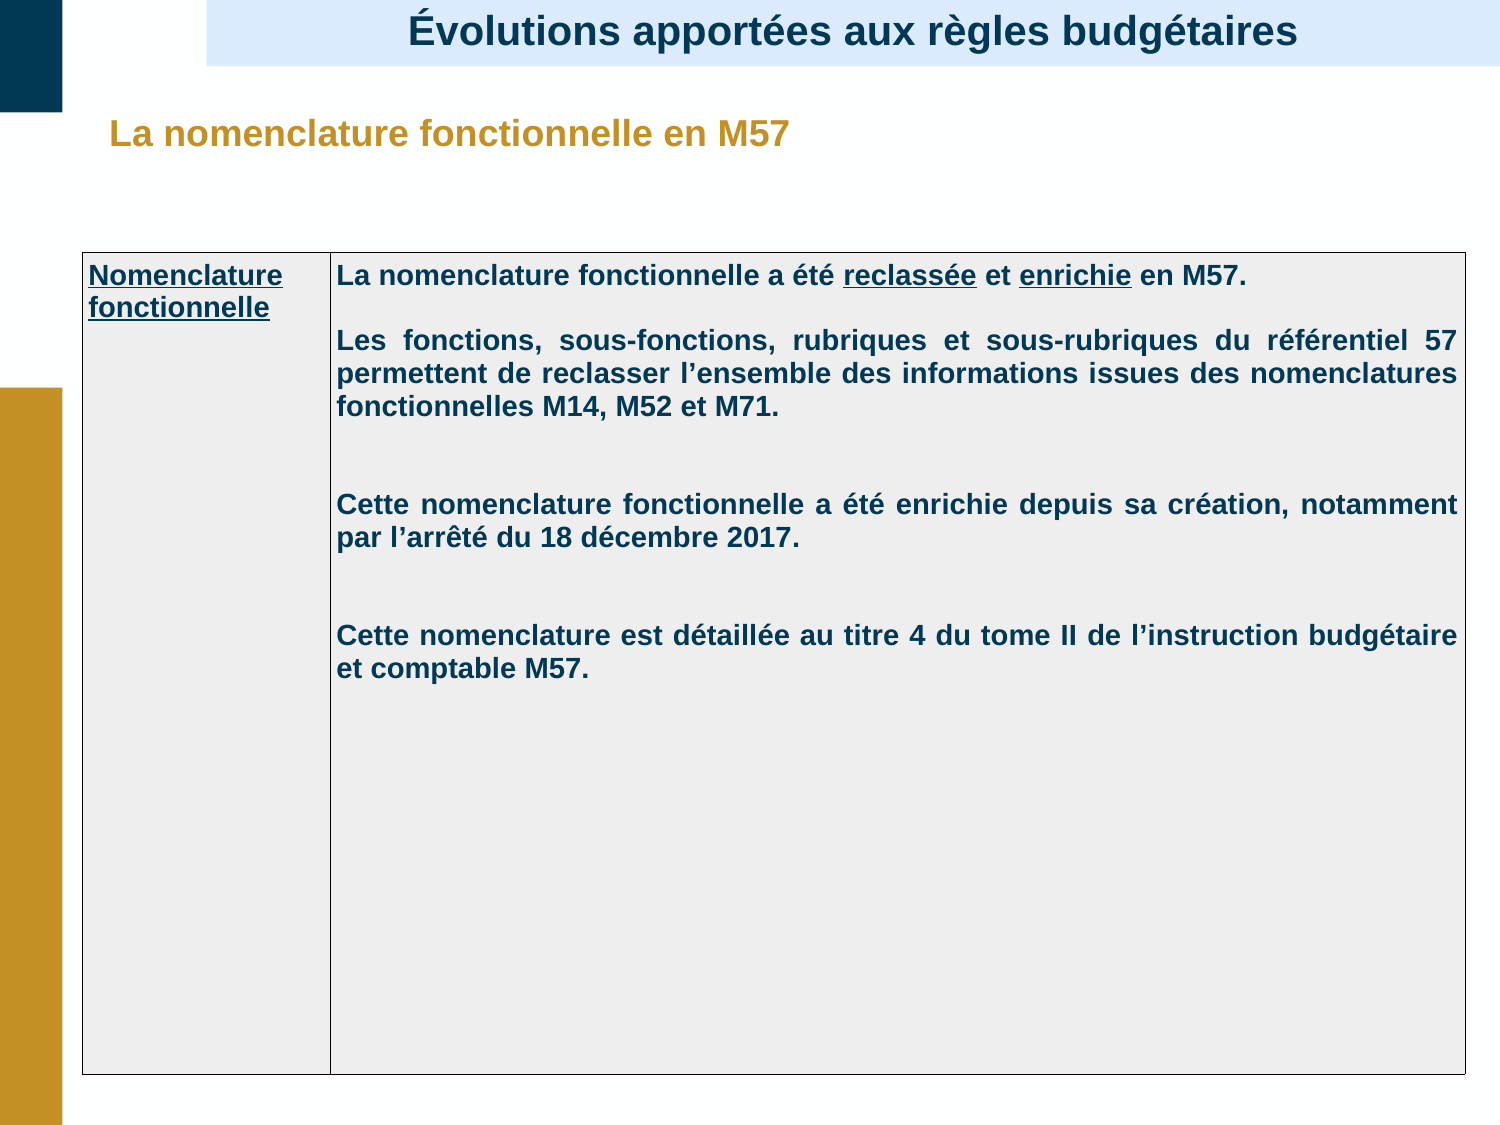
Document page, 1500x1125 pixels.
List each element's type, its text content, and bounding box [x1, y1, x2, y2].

table_header Nomenclature fonctionnelle [83, 253, 330, 1074]
table_header La nomenclature fonctionnelle a été reclassée et enrichie en M57. Les fonctions, sous-fonctions, rubriques et sous-rubriques du référentiel 57 permettent de reclasser l’ensemble des informations issues des nomenclatures fonctionnelles M14, M52 et M71. Cette nomenclature fonctionnelle a été enrichie depuis sa création, notamment par l’arrêté du 18 décembre 2017. Cette nomenclature est détaillée au titre 4 du tome II de l’instruction budgétaire et comptable M57. [331, 253, 1465, 1074]
text_box La nomenclature fonctionnelle en M57 [94, 105, 1056, 164]
text_box Évolutions apportées aux règles budgétaires [206, 0, 1500, 67]
list [85, 117, 1449, 252]
